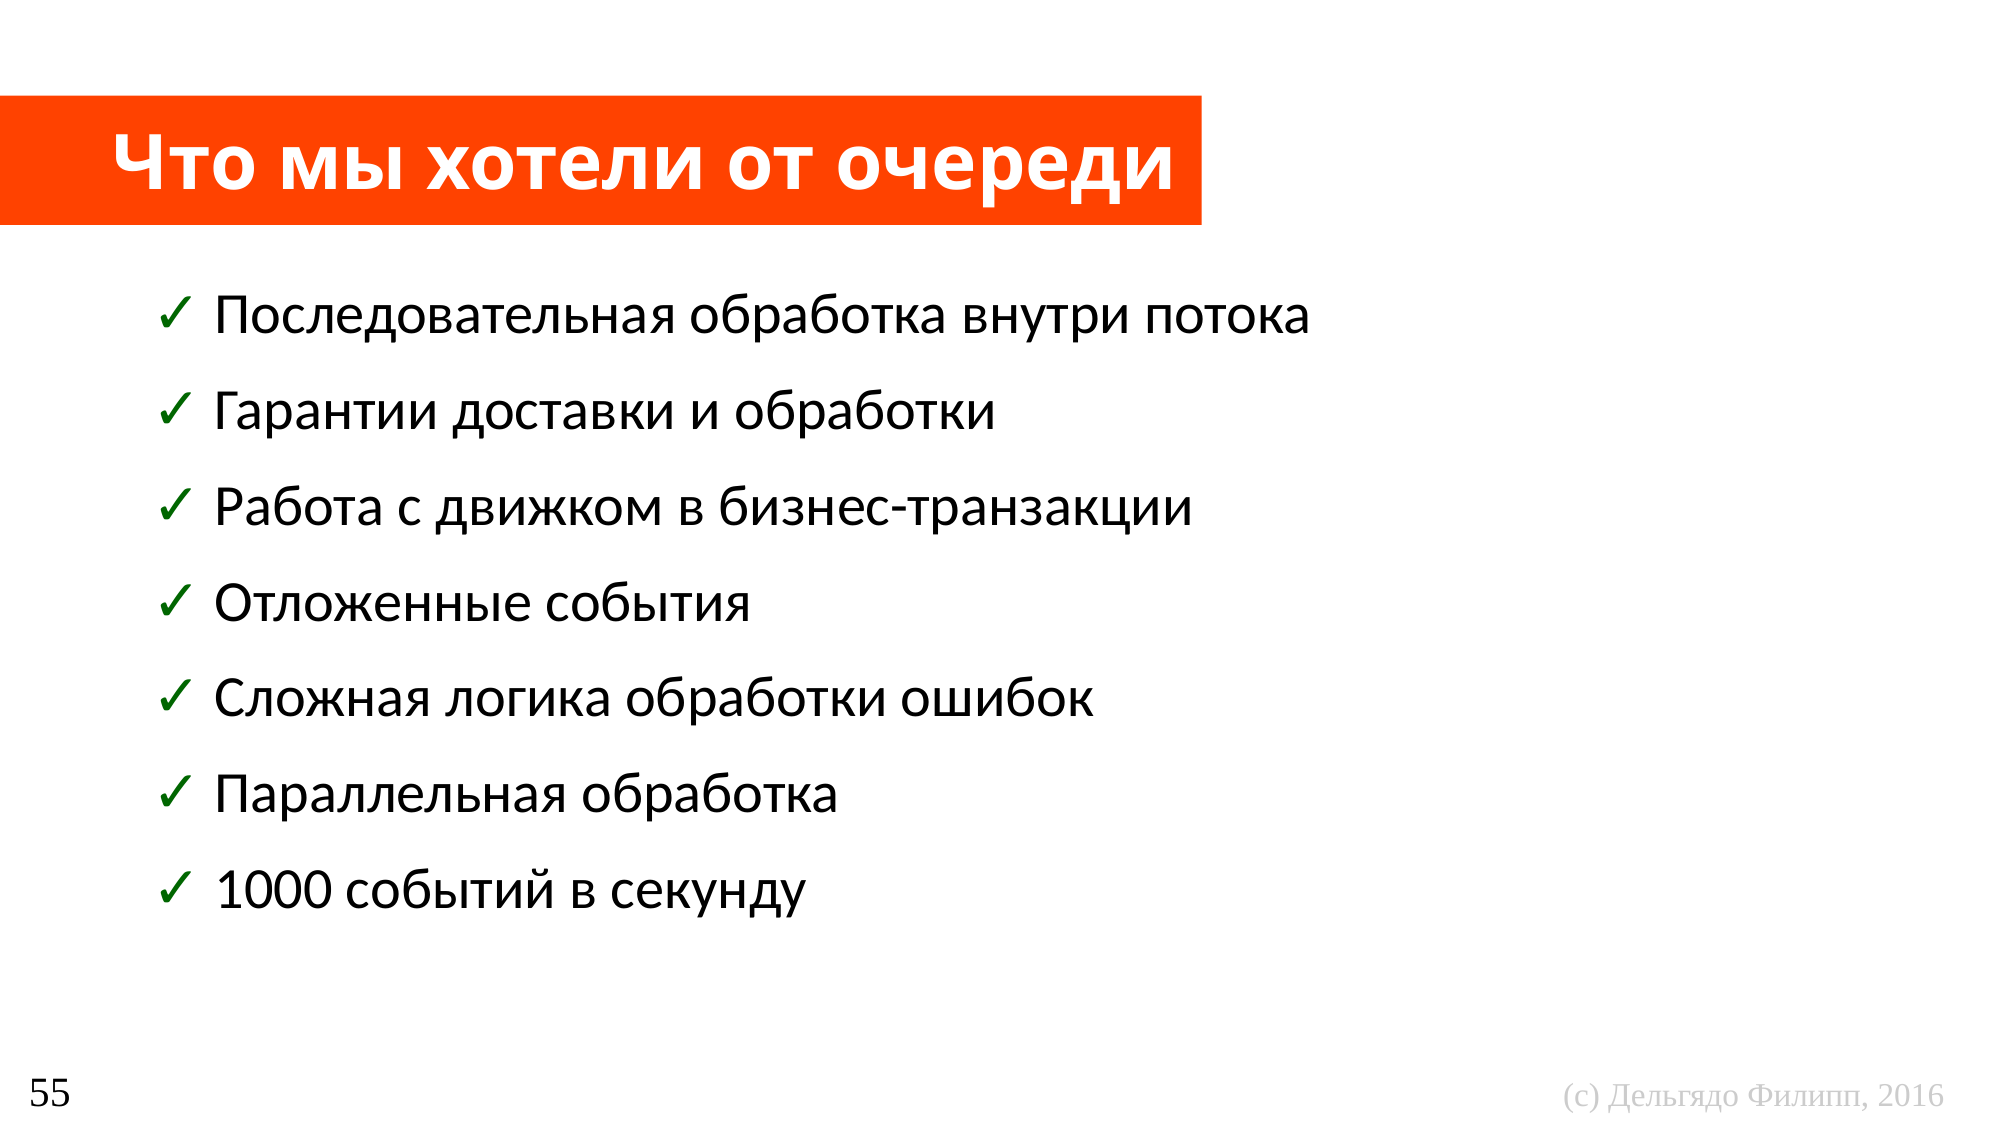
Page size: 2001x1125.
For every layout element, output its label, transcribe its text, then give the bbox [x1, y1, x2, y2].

title Что мы хотели от очереди [0, 95, 1202, 225]
list ✓ Последовательная обработка внутри потока ✓ Гарантии доставки и обработки ✓ Работа с движком в бизнес-транзакции ✓ Отложенные события ✓ Сложная логика обработки ошибок ✓ Параллельная обработка ✓ 1000 событий в секунду [137, 282, 1863, 1052]
